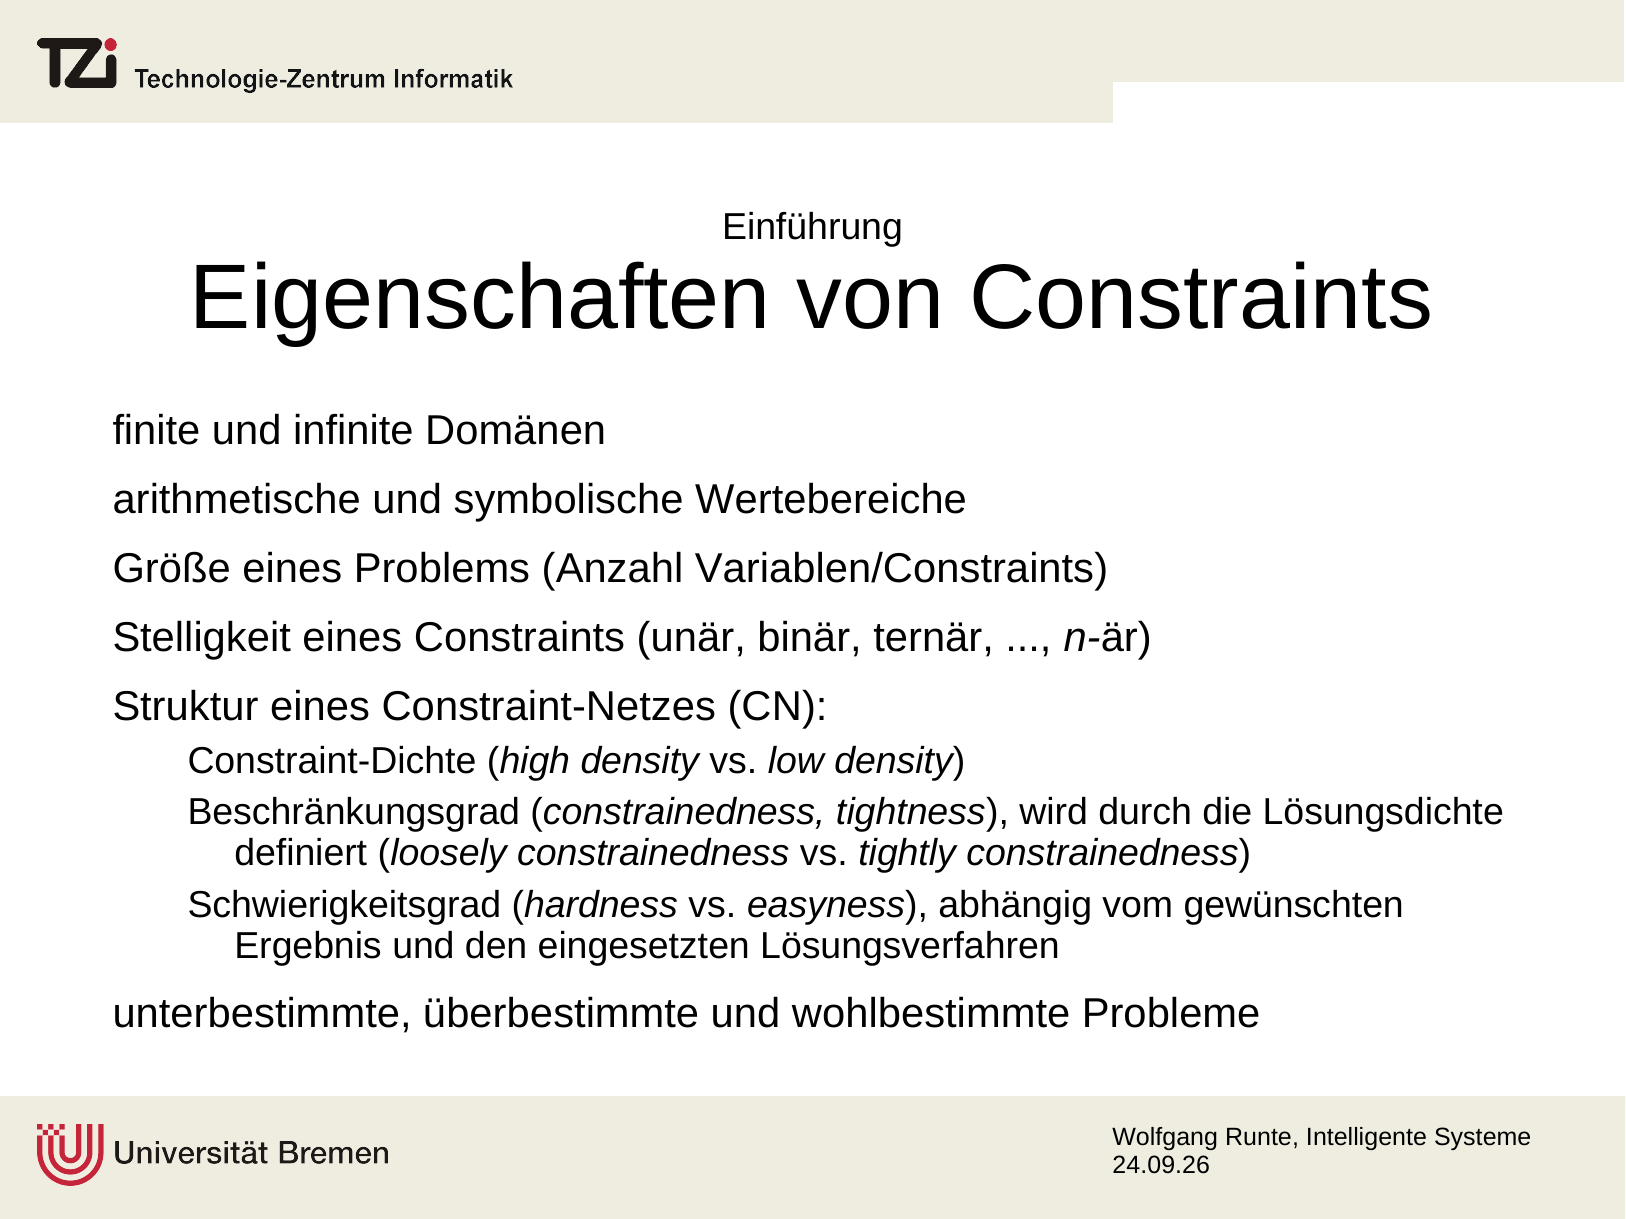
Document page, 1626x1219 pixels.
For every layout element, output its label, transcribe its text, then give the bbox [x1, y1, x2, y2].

title Einführung Eigenschaften von Constraints [112, 162, 1513, 393]
picture [37, 1124, 388, 1186]
picture [37, 38, 513, 93]
list finite und infinite Domänen arithmetische und symbolische Wertebereiche Größe eines Problems (Anzahl Variablen/Constraints) Stelligkeit eines Constraints (unär, binär, ternär, ..., n-är) Struktur eines Constraint-Netzes (CN): Constraint-Dichte (high density vs. low density) Beschränkungsgrad (constrainedness, tightness), wird durch die Lösungsdichte definiert (loosely constrainedness vs. tightly constrainedness) Schwierigkeitsgrad (hardness vs. easyness), abhängig vom gewünschten Ergebnis und den eingesetzten Lösungsverfahren unterbestimmte, überbestimmte und wohlbestimmte Probleme [112, 407, 1513, 1070]
